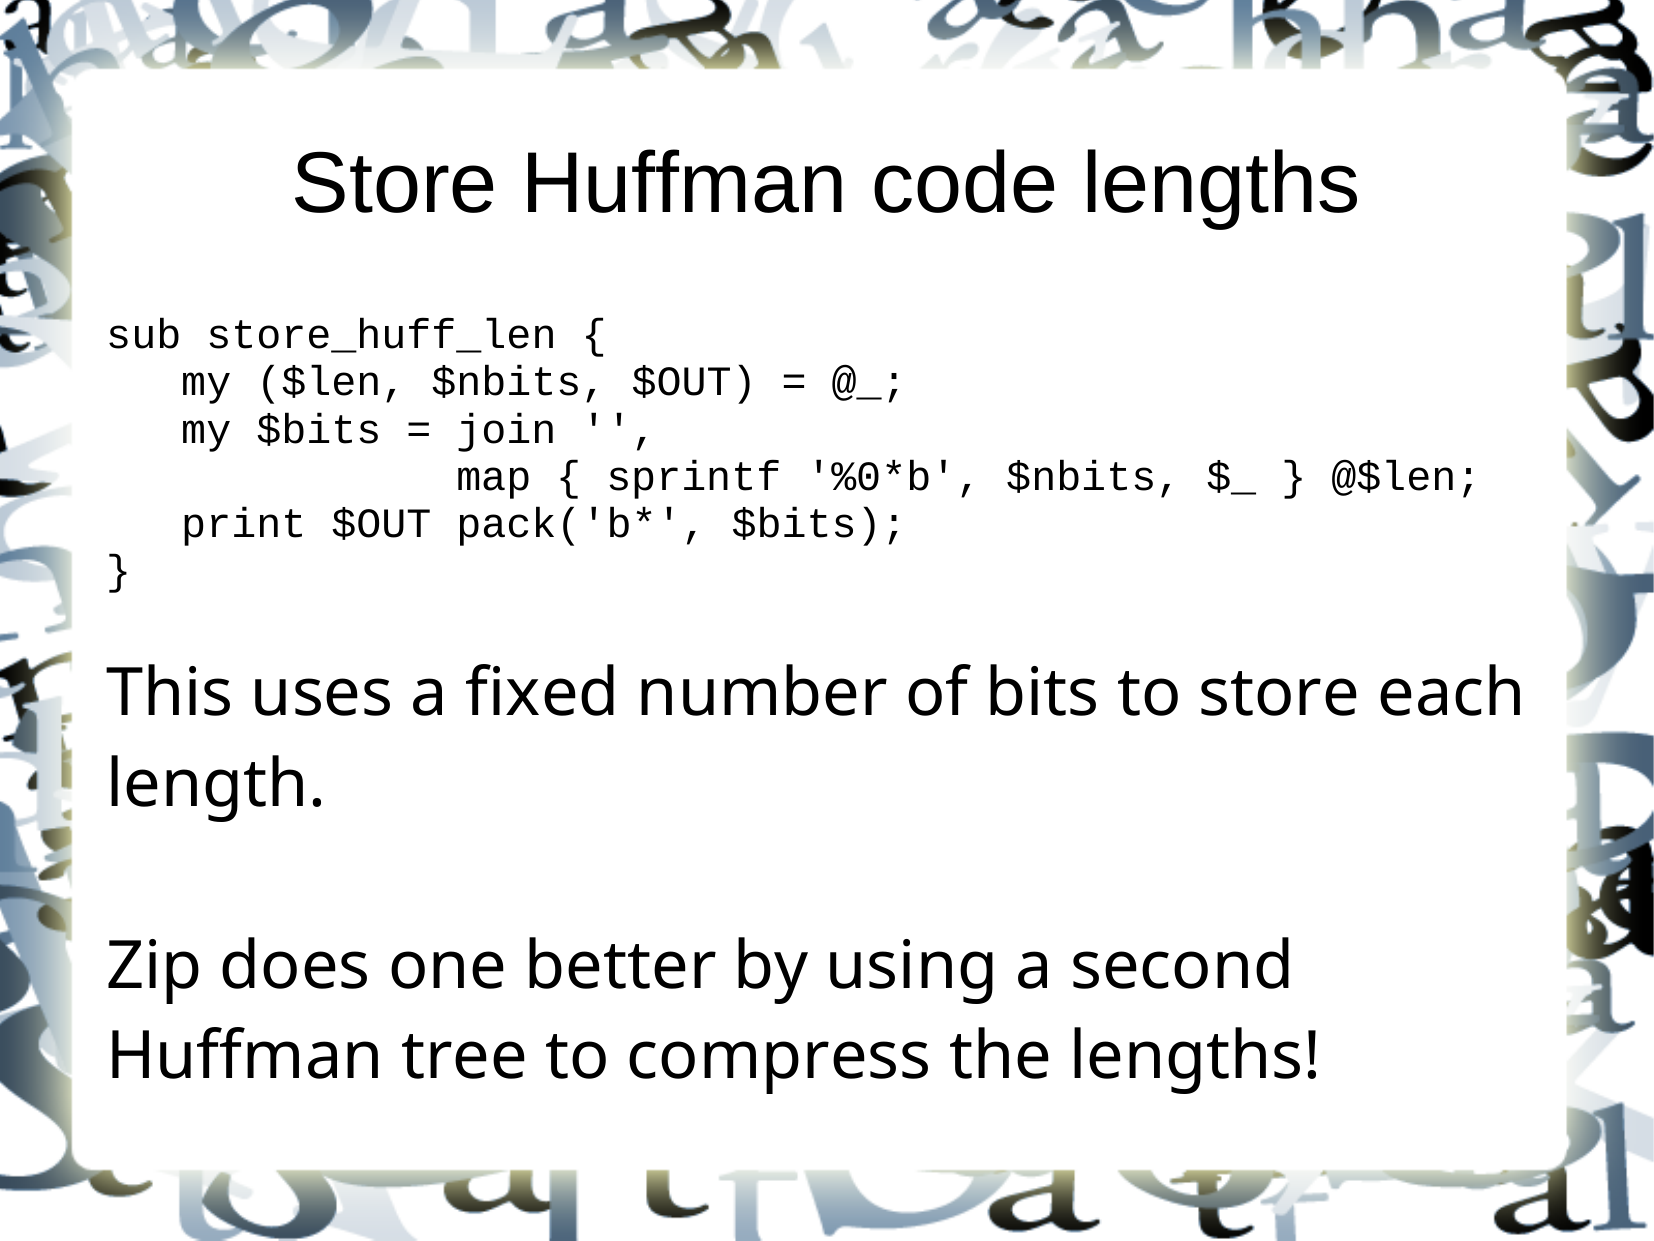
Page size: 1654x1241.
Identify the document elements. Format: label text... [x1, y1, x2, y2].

list sub store_huff_len { my ($len, $nbits, $OUT) = @_; my $bits = join '', map { sprintf '%0*b', $nbits, $_ } @$len; print $OUT pack('b*', $bits); } This uses a fixed number of bits to store each length. Zip does one better by using a second Huffman tree to compress the lengths! [106, 313, 1530, 1038]
title Store Huffman code lengths [82, 78, 1571, 287]
picture [0, 0, 1654, 1241]
